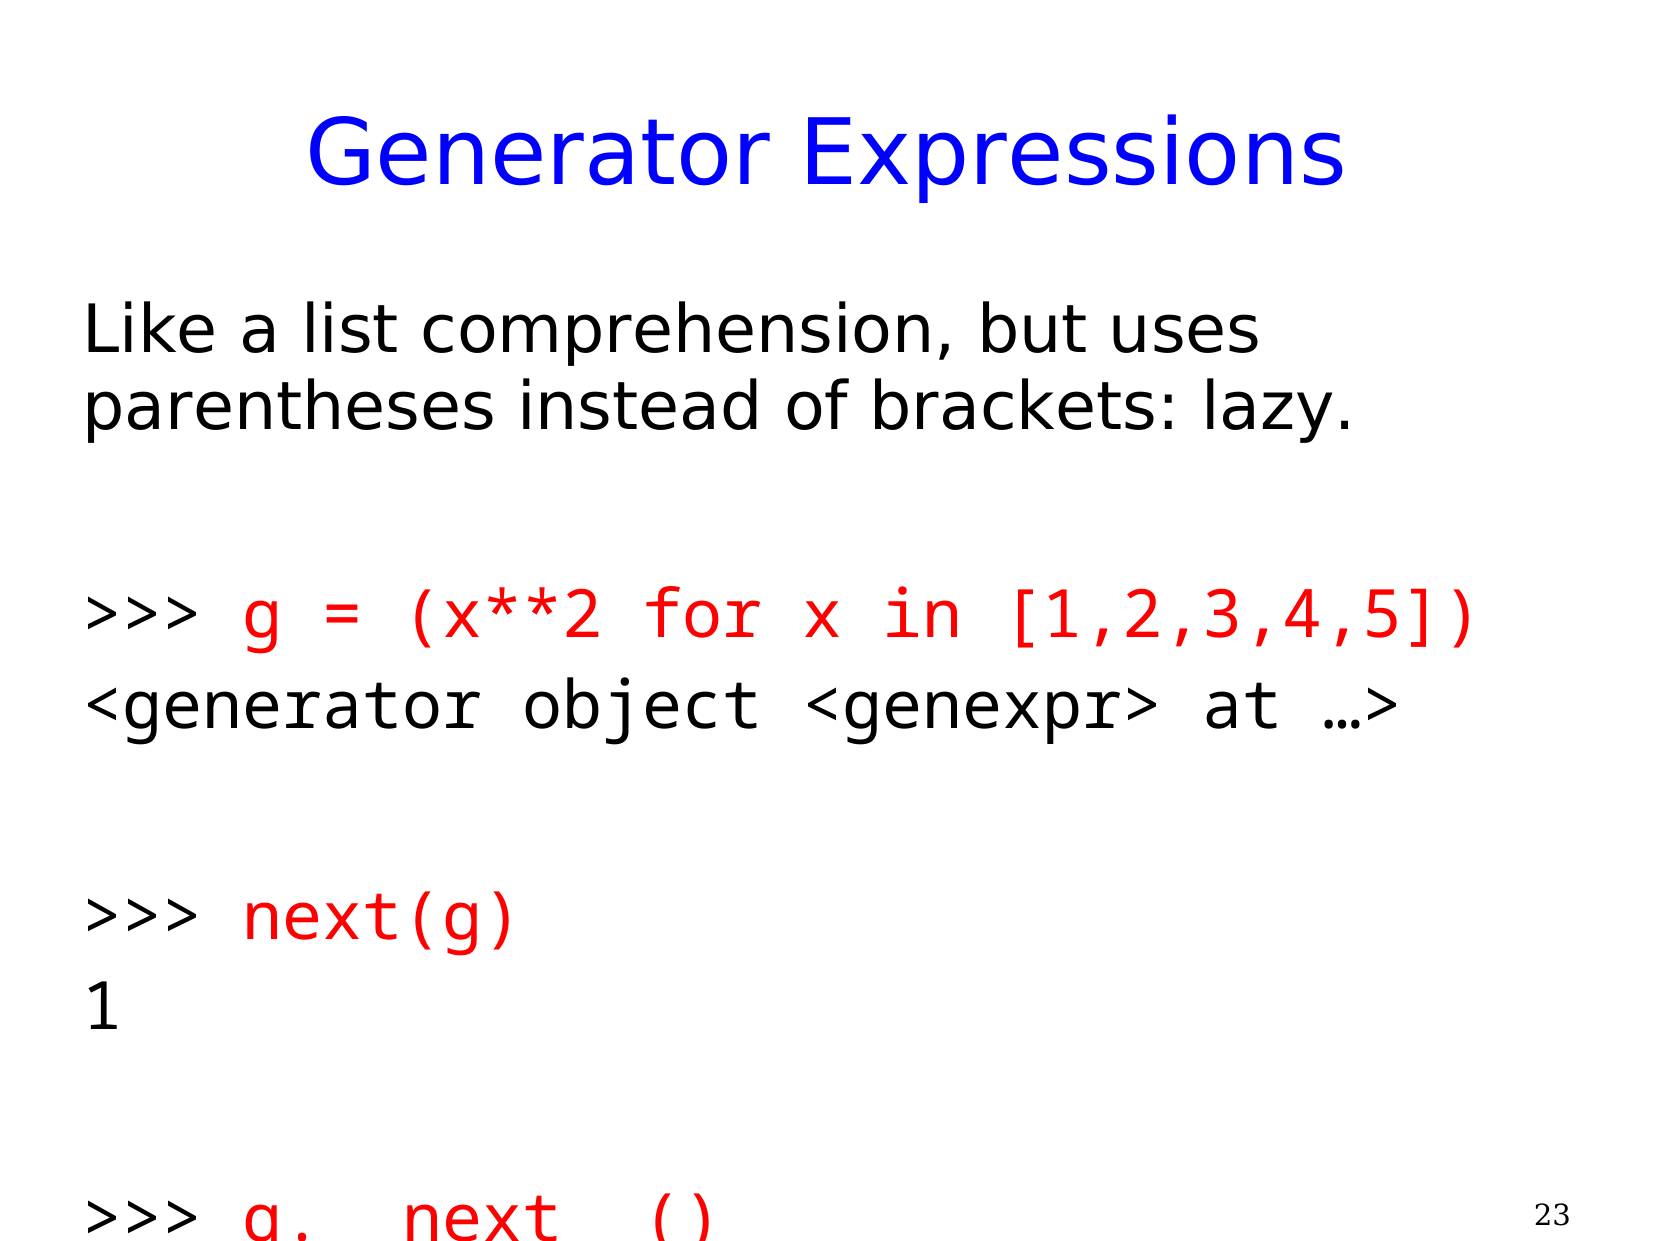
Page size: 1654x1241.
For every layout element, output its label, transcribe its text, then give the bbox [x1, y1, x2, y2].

title Generator Expressions [82, 49, 1571, 257]
list Like a list comprehension, but uses parentheses instead of brackets: lazy. >>> g = (x**2 for x in [1,2,3,4,5]) <generator object <genexpr> at …> >>> next(g) 1 >>> g.__next__() 4 [82, 290, 1571, 1235]
